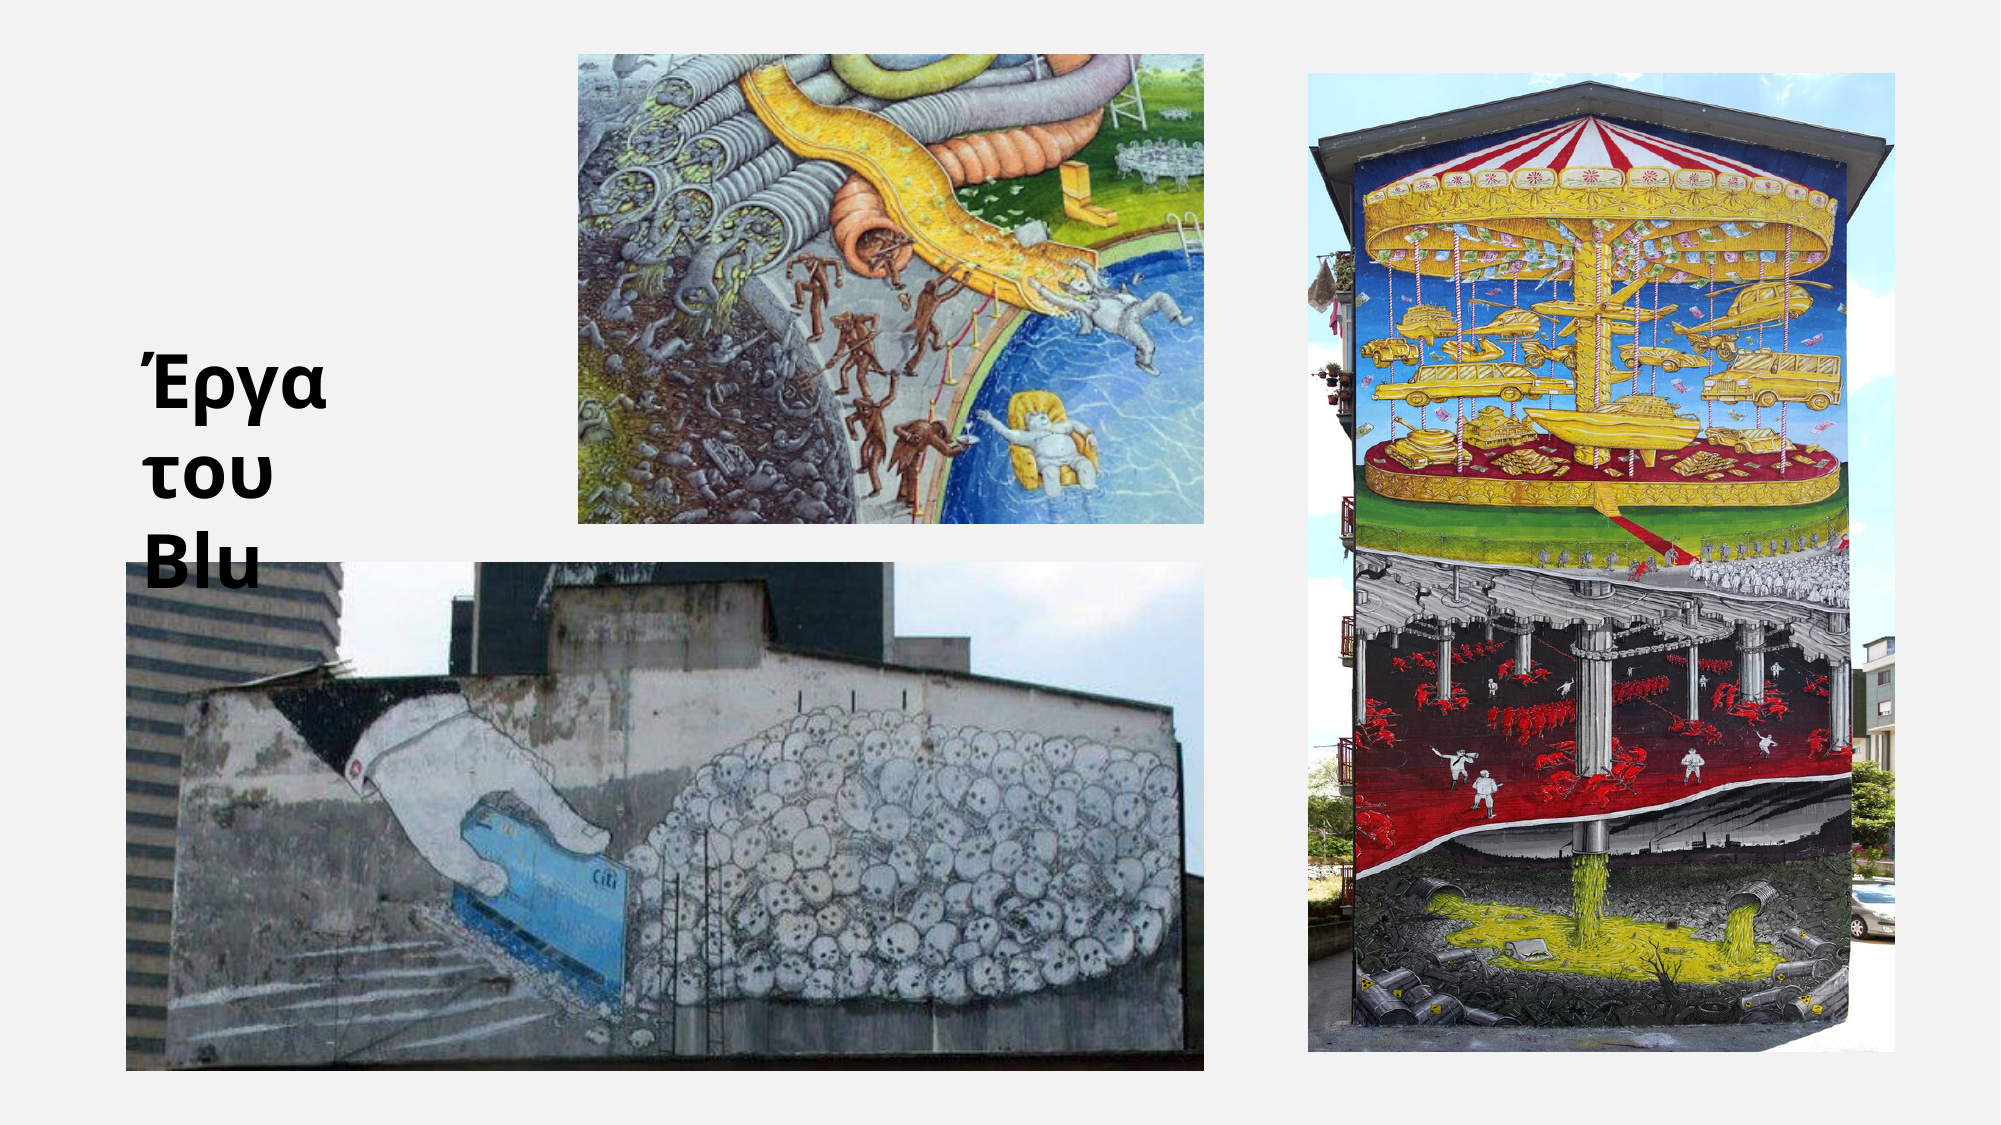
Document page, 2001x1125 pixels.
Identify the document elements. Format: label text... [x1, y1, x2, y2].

picture [578, 54, 1204, 524]
picture [1308, 73, 1895, 1052]
picture [126, 562, 1204, 1071]
text_box Έργα του Blu [126, 326, 427, 612]
